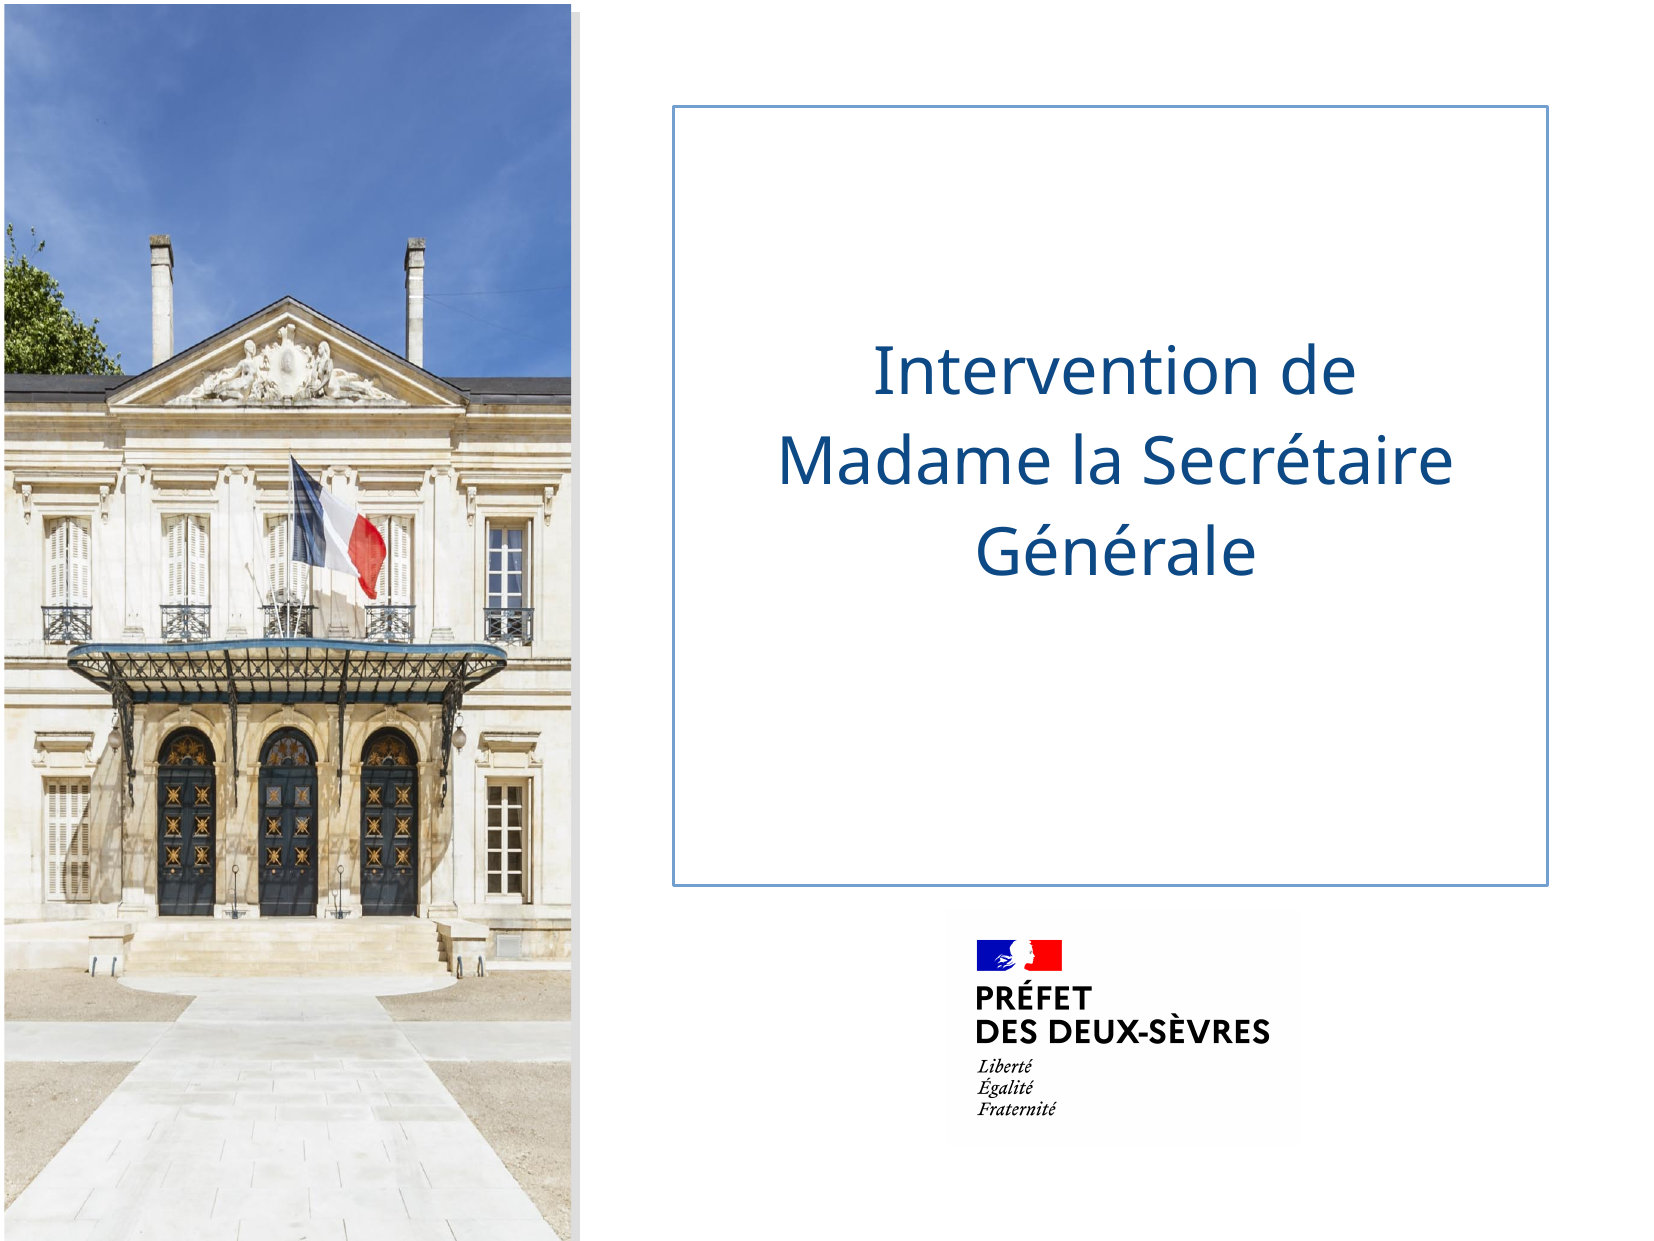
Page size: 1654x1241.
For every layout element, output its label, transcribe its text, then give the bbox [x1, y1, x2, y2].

picture [946, 909, 1300, 1146]
text_box Intervention de Madame la Secrétaire Générale [572, 315, 1654, 1123]
picture [0, 0, 572, 1241]
text_box Intervention de Madame la Secrétaire Générale [675, 315, 1546, 884]
